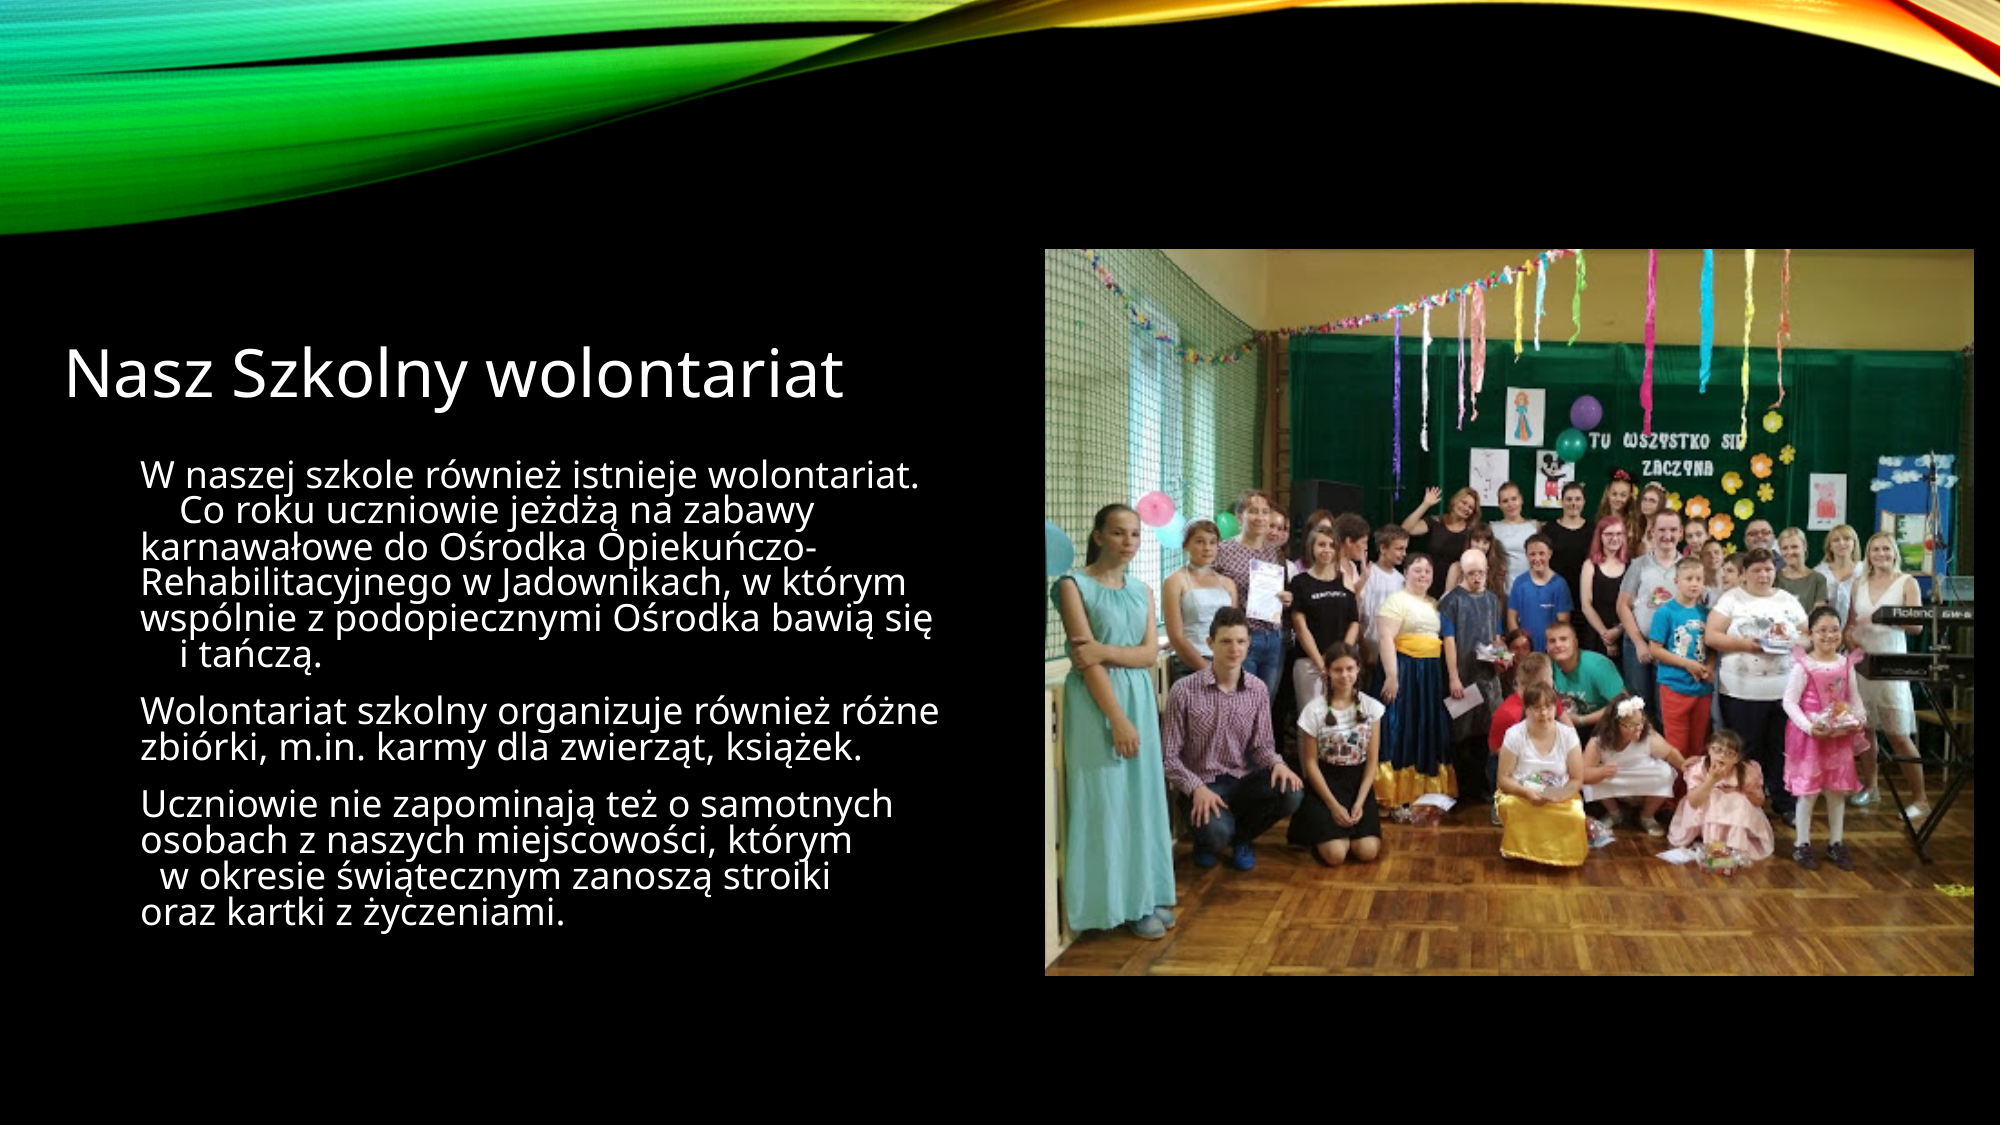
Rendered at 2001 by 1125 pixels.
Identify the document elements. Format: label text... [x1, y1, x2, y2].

list W naszej szkole również istnieje wolontariat. Co roku uczniowie jeżdżą na zabawy karnawałowe do Ośrodka Opiekuńczo-Rehabilitacyjnego w Jadownikach, w którym wspólnie z podopiecznymi Ośrodka bawią się i tańczą. Wolontariat szkolny organizuje również różne zbiórki, m.in. karmy dla zwierząt, książek. Uczniowie nie zapominają też o samotnych osobach z naszych miejscowości, którym w okresie świątecznym zanoszą stroiki oraz kartki z życzeniami. [125, 451, 969, 960]
picture [1045, 249, 1974, 976]
title Nasz Szkolny wolontariat [48, 249, 1045, 420]
picture [0, 0, 2000, 237]
